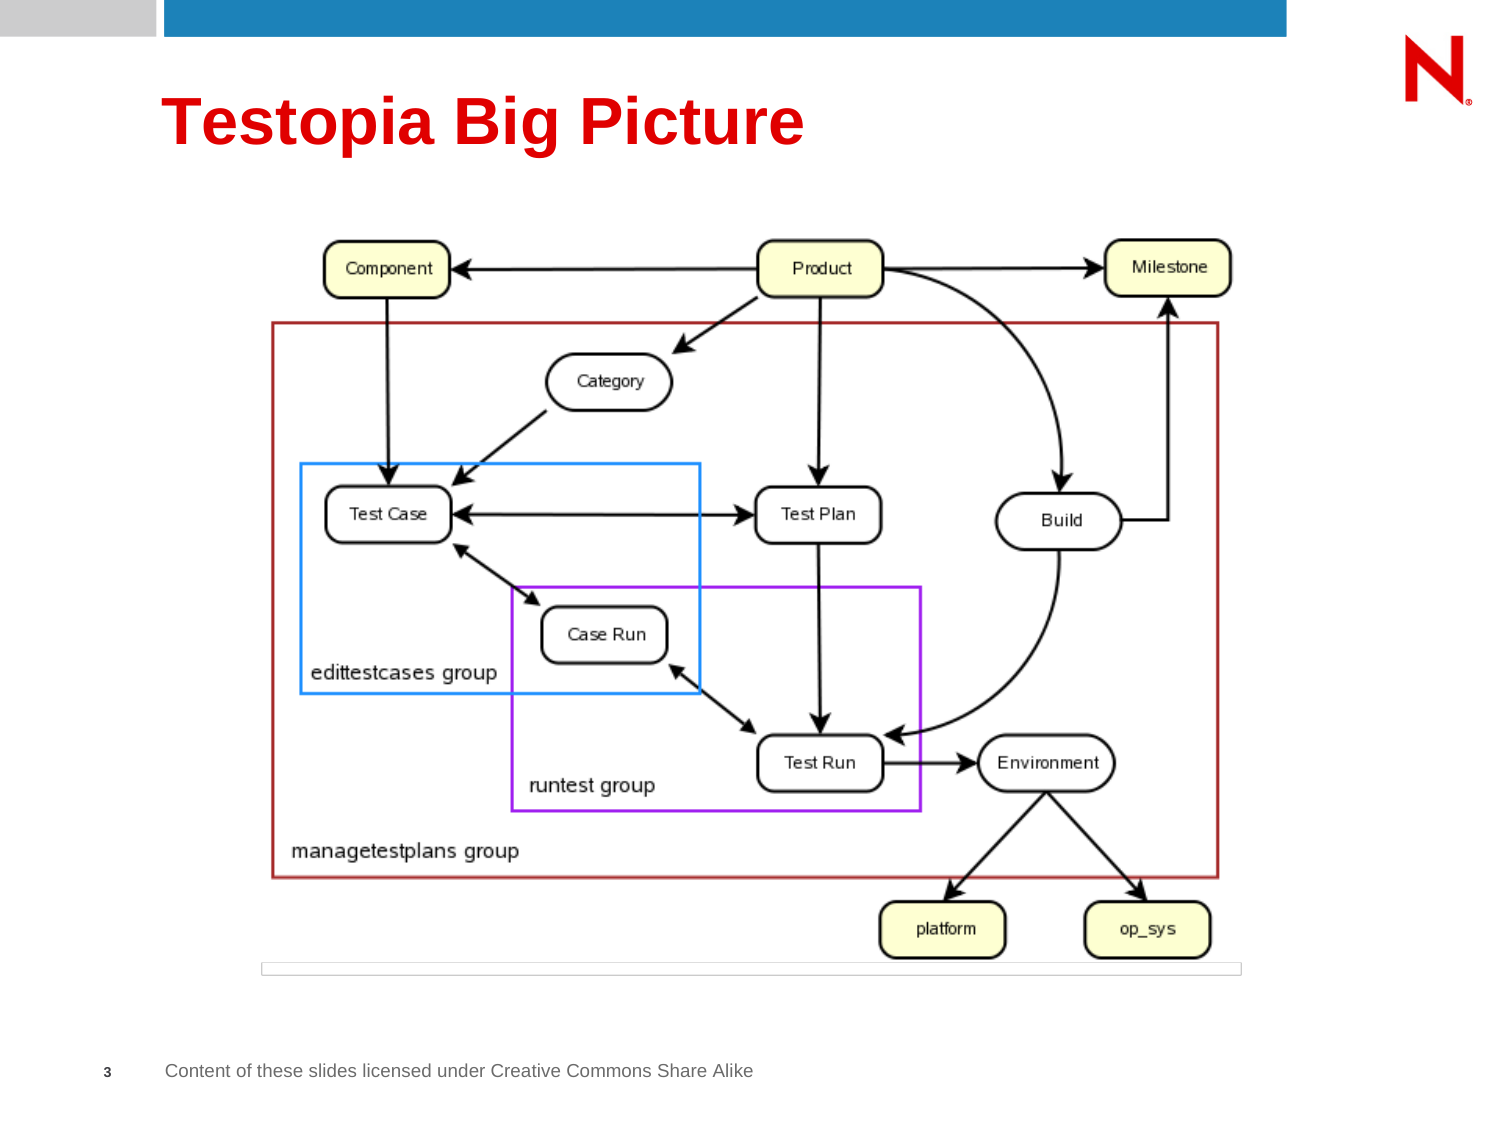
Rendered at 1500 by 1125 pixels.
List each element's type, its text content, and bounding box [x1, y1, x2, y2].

picture [1403, 32, 1473, 107]
picture [259, 212, 1243, 977]
title Testopia Big Picture [161, 41, 1383, 205]
